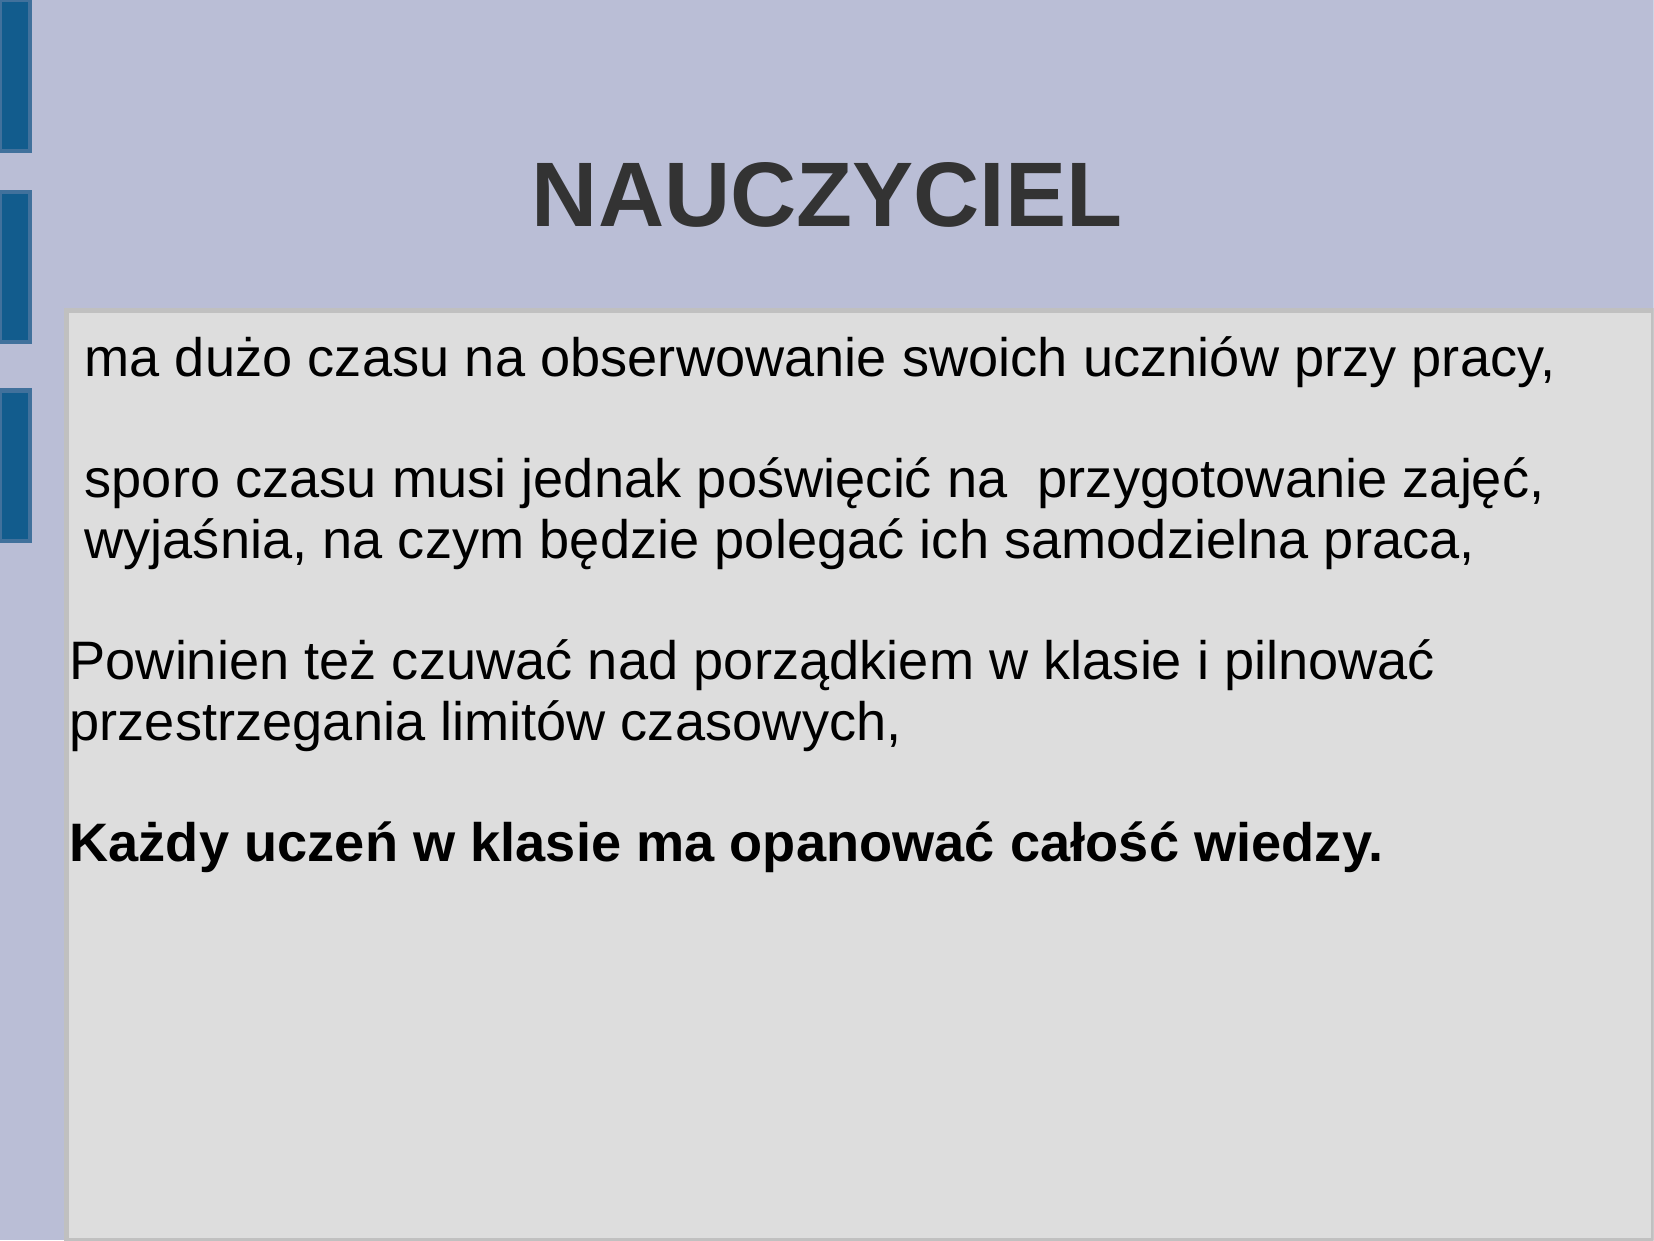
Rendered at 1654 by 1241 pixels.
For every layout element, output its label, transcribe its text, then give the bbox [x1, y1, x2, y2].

title NAUCZYCIEL [121, 98, 1534, 291]
text_box ma dużo czasu na obserwowanie swoich uczniów przy pracy, sporo czasu musi jednak poświęcić na przygotowanie zajęć, wyjaśnia, na czym będzie polegać ich samodzielna praca, Powinien też czuwać nad porządkiem w klasie i pilnować przestrzegania limitów czasowych, Każdy uczeń w klasie ma opanować całość wiedzy. [54, 320, 1654, 882]
